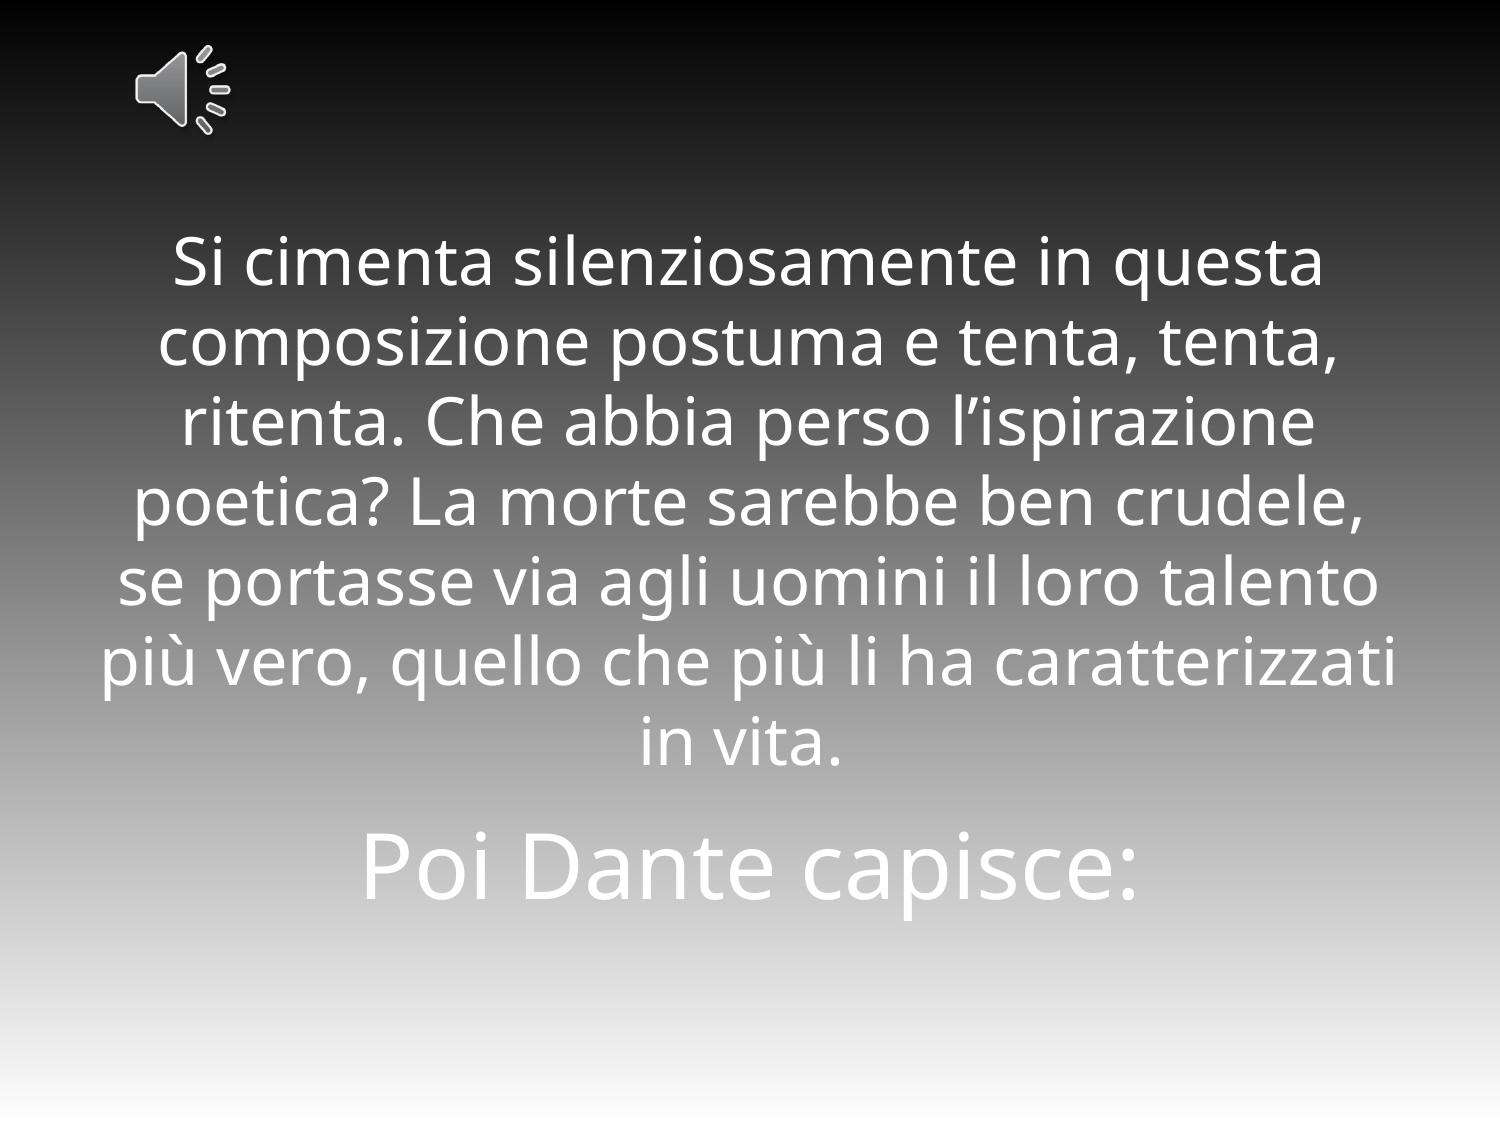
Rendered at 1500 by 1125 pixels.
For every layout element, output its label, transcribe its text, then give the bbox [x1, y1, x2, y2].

picture [135, 42, 236, 143]
list Si cimenta silenziosamente in questa composizione postuma e tenta, tenta, ritenta. Che abbia perso l’ispirazione poetica? La morte sarebbe ben crudele, se portasse via agli uomini il loro talento più vero, quello che più li ha caratterizzati in vita. Poi Dante capisce: [75, 101, 1425, 1005]
